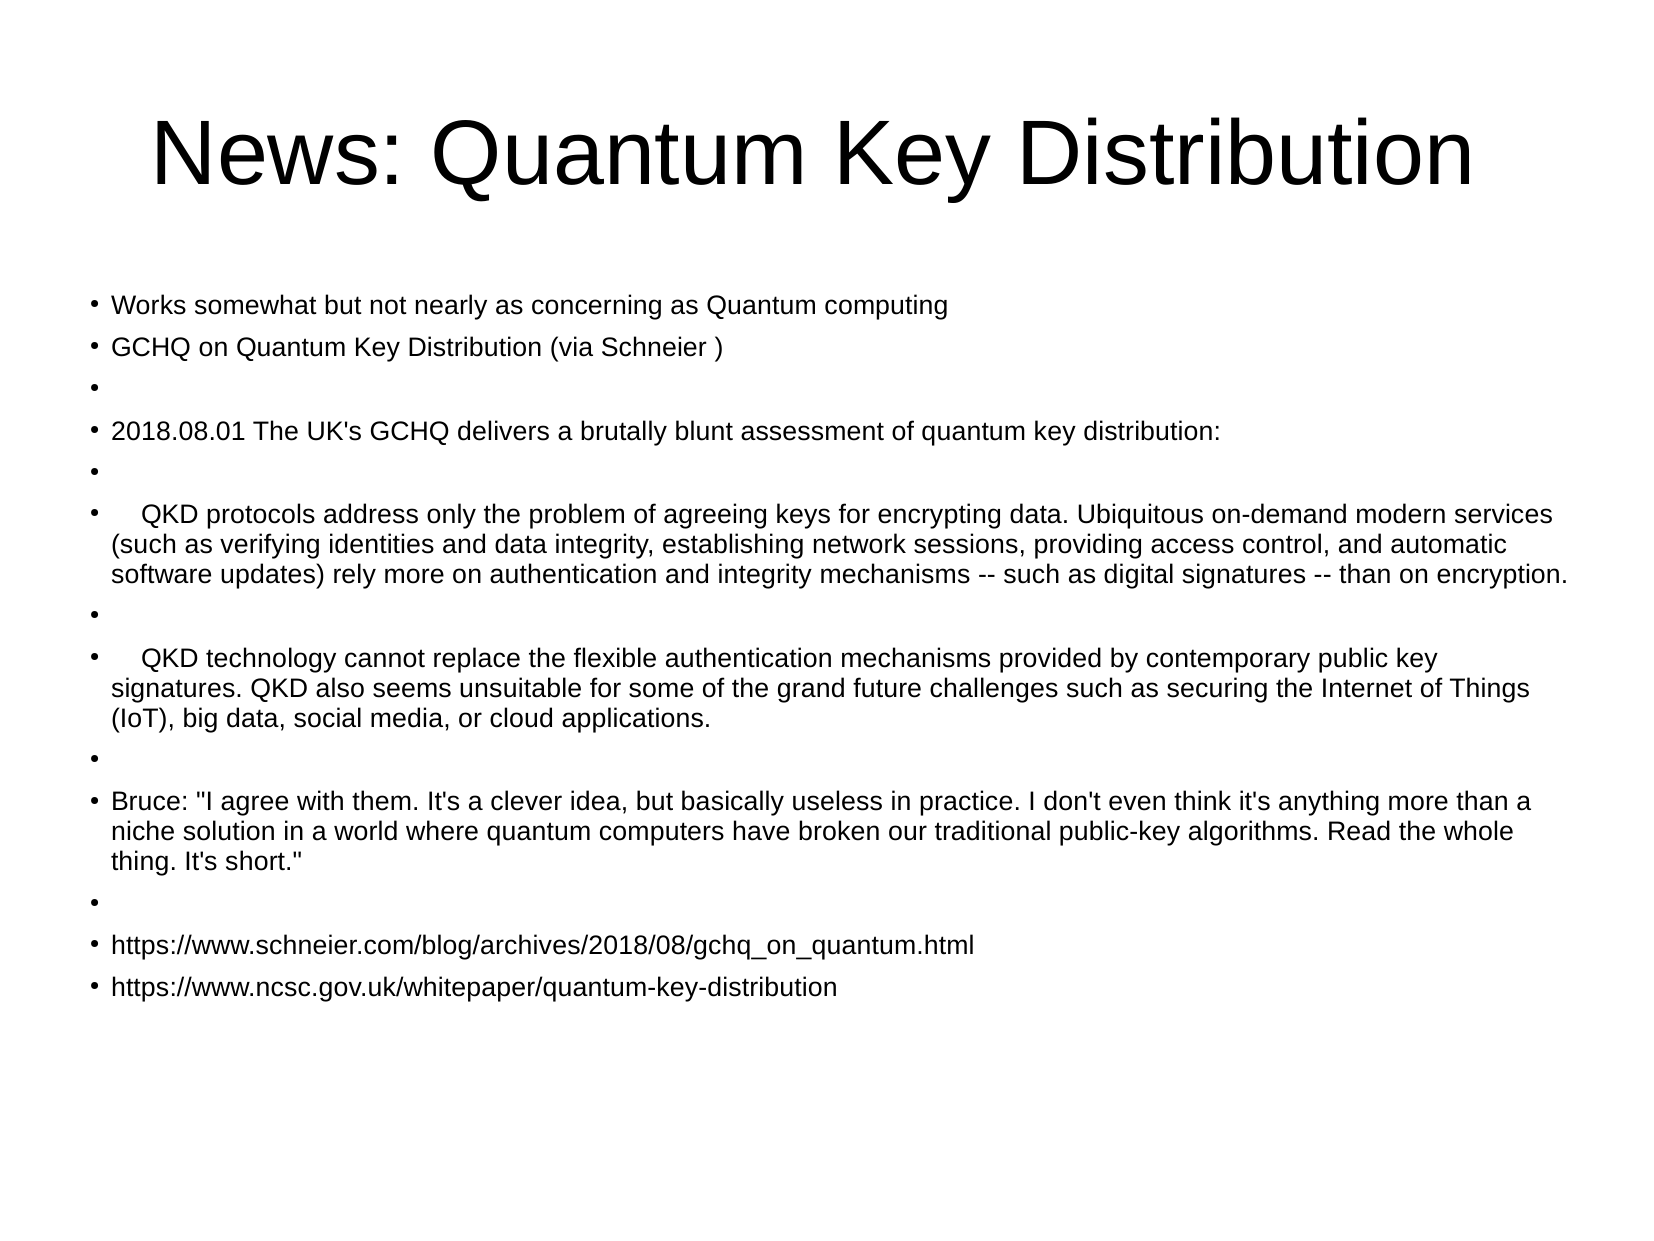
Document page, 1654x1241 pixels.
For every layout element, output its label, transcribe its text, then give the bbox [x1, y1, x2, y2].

list Works somewhat but not nearly as concerning as Quantum computing GCHQ on Quantum Key Distribution (via Schneier ) 2018.08.01 The UK's GCHQ delivers a brutally blunt assessment of quantum key distribution: QKD protocols address only the problem of agreeing keys for encrypting data. Ubiquitous on-demand modern services (such as verifying identities and data integrity, establishing network sessions, providing access control, and automatic software updates) rely more on authentication and integrity mechanisms -- such as digital signatures -- than on encryption. QKD technology cannot replace the flexible authentication mechanisms provided by contemporary public key signatures. QKD also seems unsuitable for some of the grand future challenges such as securing the Internet of Things (IoT), big data, social media, or cloud applications. Bruce: "I agree with them. It's a clever idea, but basically useless in practice. I don't even think it's anything more than a niche solution in a world where quantum computers have broken our traditional public-key algorithms. Read the whole thing. It's short." https://www.schneier.com/blog/archives/2018/08/gchq_on_quantum.html https://www.ncsc.gov.uk/whitepaper/quantum-key-distribution [82, 290, 1571, 1010]
title News: Quantum Key Distribution [82, 49, 1571, 257]
